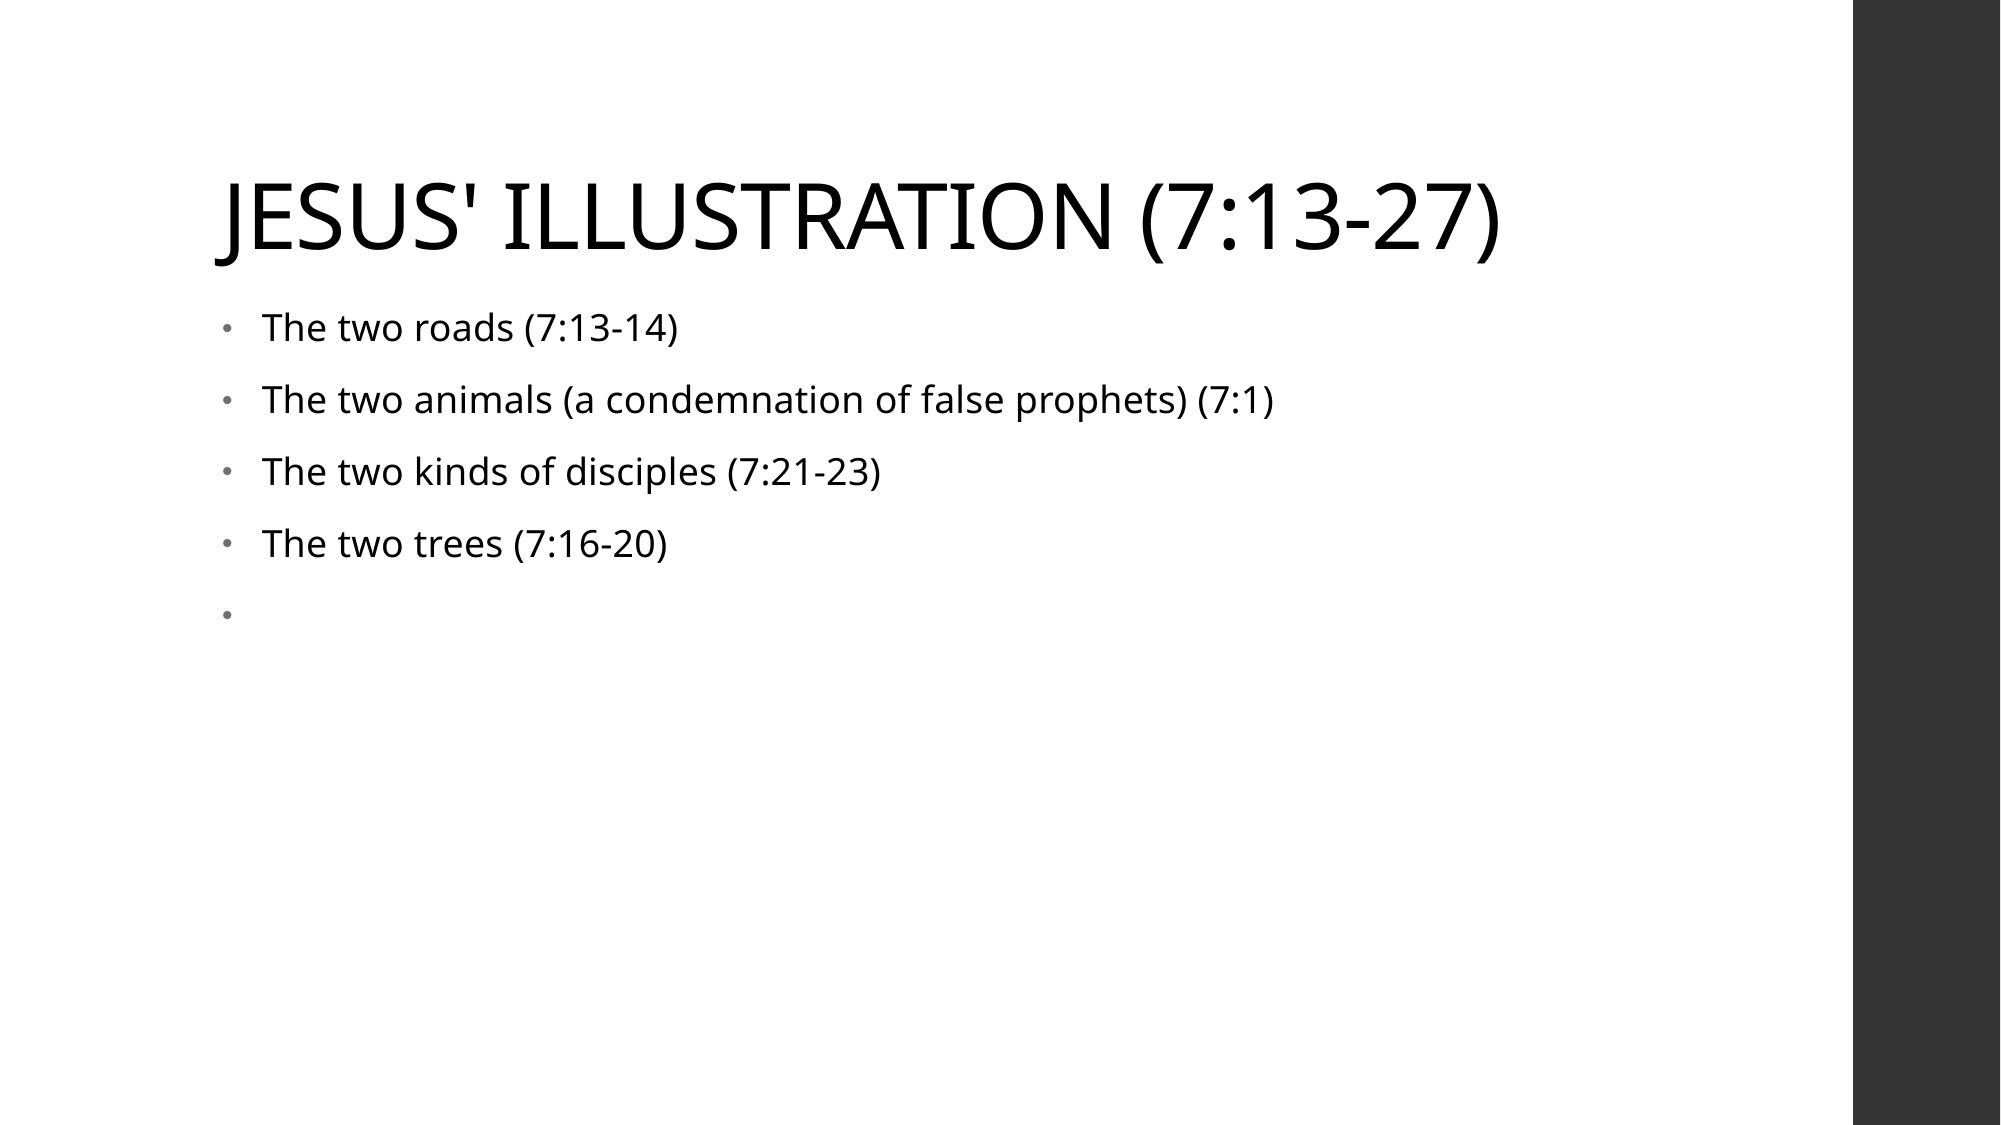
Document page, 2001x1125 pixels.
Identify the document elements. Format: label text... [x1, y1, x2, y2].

list The two roads (7:13-14) The two animals (a condemnation of false prophets) (7:1) The two kinds of disciples (7:21-23) The two trees (7:16-20) [206, 299, 1617, 1014]
title JESUS' ILLUSTRATION (7:13-27) [206, 60, 1797, 278]
